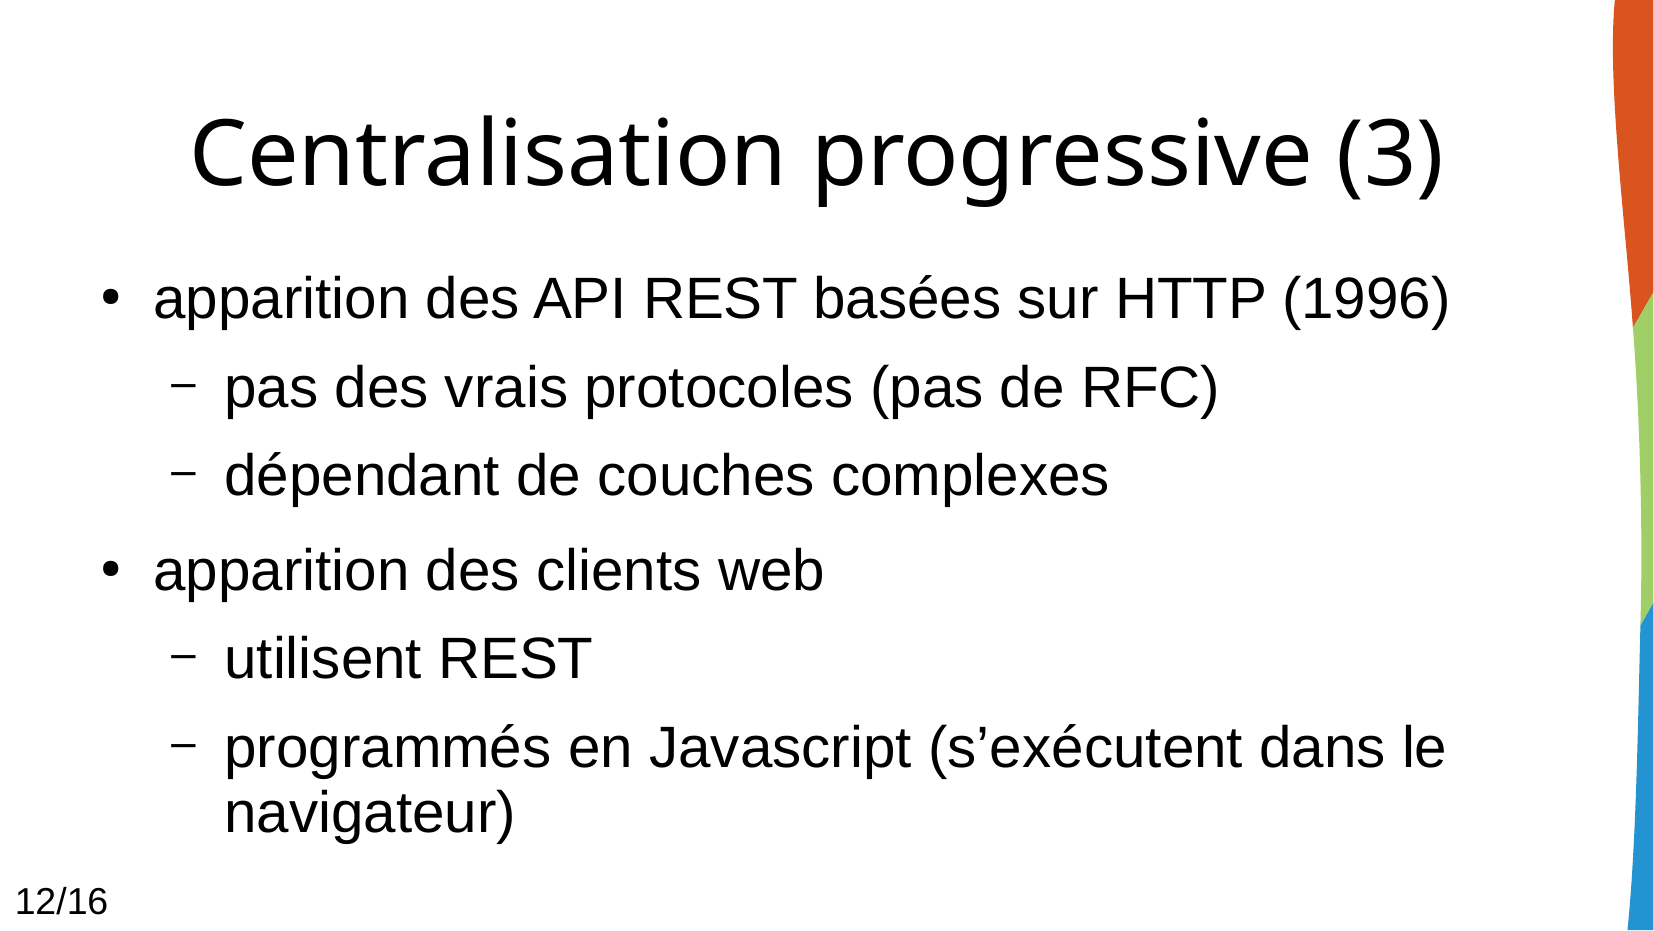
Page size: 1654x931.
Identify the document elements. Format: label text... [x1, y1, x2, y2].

list apparition des API REST basées sur HTTP (1996) pas des vrais protocoles (pas de RFC) dépendant de couches complexes apparition des clients web utilisent REST programmés en Javascript (s’exécutent dans le navigateur) [82, 265, 1571, 857]
title Centralisation progressive (3) [104, 72, 1530, 229]
